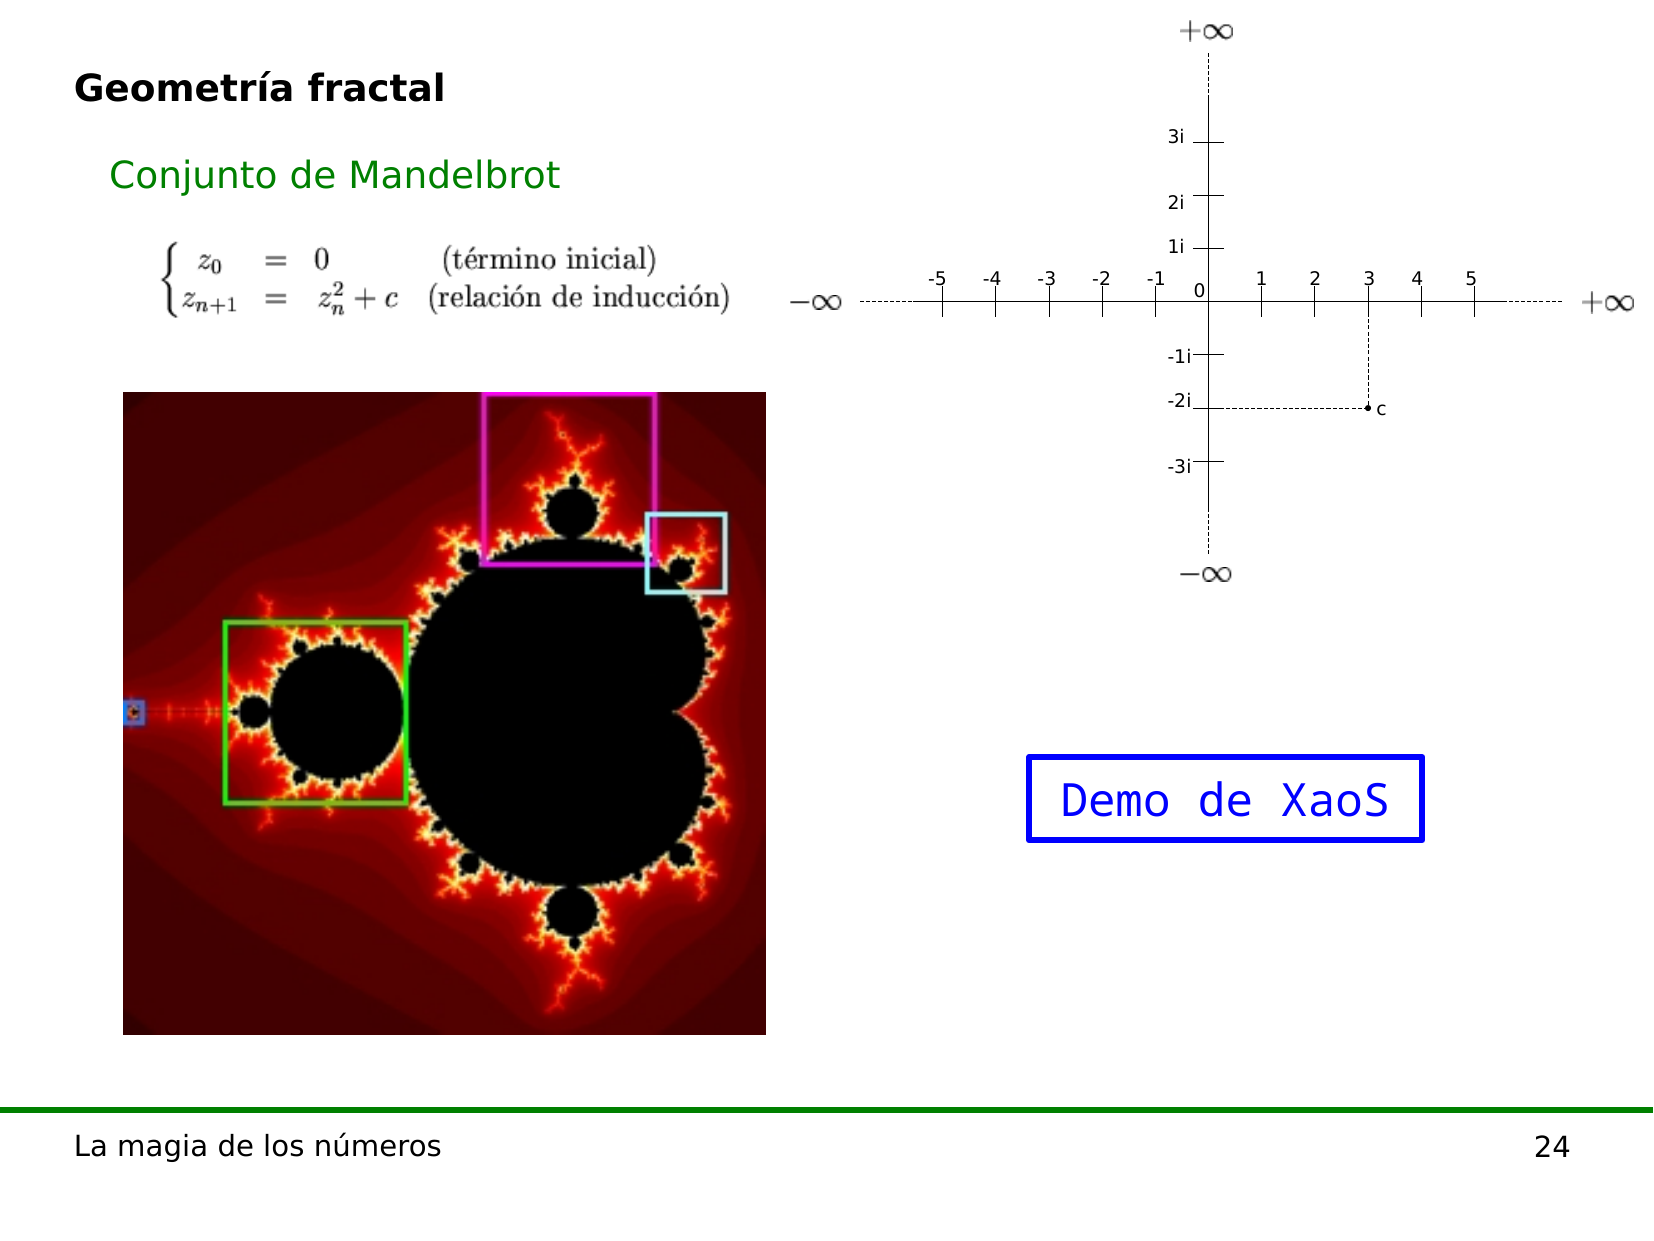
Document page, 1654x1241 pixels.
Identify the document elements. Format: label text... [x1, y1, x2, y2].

picture [1180, 20, 1233, 42]
text_box Geometría fractal Conjunto de Mandelbrot [59, 59, 1396, 273]
text_box [1365, 405, 1372, 412]
picture [1582, 291, 1634, 314]
picture [123, 392, 766, 1035]
text_box La magia de los números [59, 1122, 975, 1172]
picture [789, 295, 843, 310]
text_box -5 -4 -3 -2 -1 1 2 3 4 5 [1207, 260, 1493, 298]
picture [158, 239, 737, 321]
text_box c [1361, 390, 1402, 428]
text_box 0 [1179, 272, 1239, 310]
text_box Demo de XaoS [1029, 757, 1423, 832]
text_box -5 -4 -3 -2 -1 1 2 3 4 5 [913, 260, 1152, 298]
picture [1179, 567, 1233, 582]
text_box 3i 2i 1i -1i -2i -3i [1152, 118, 1207, 486]
